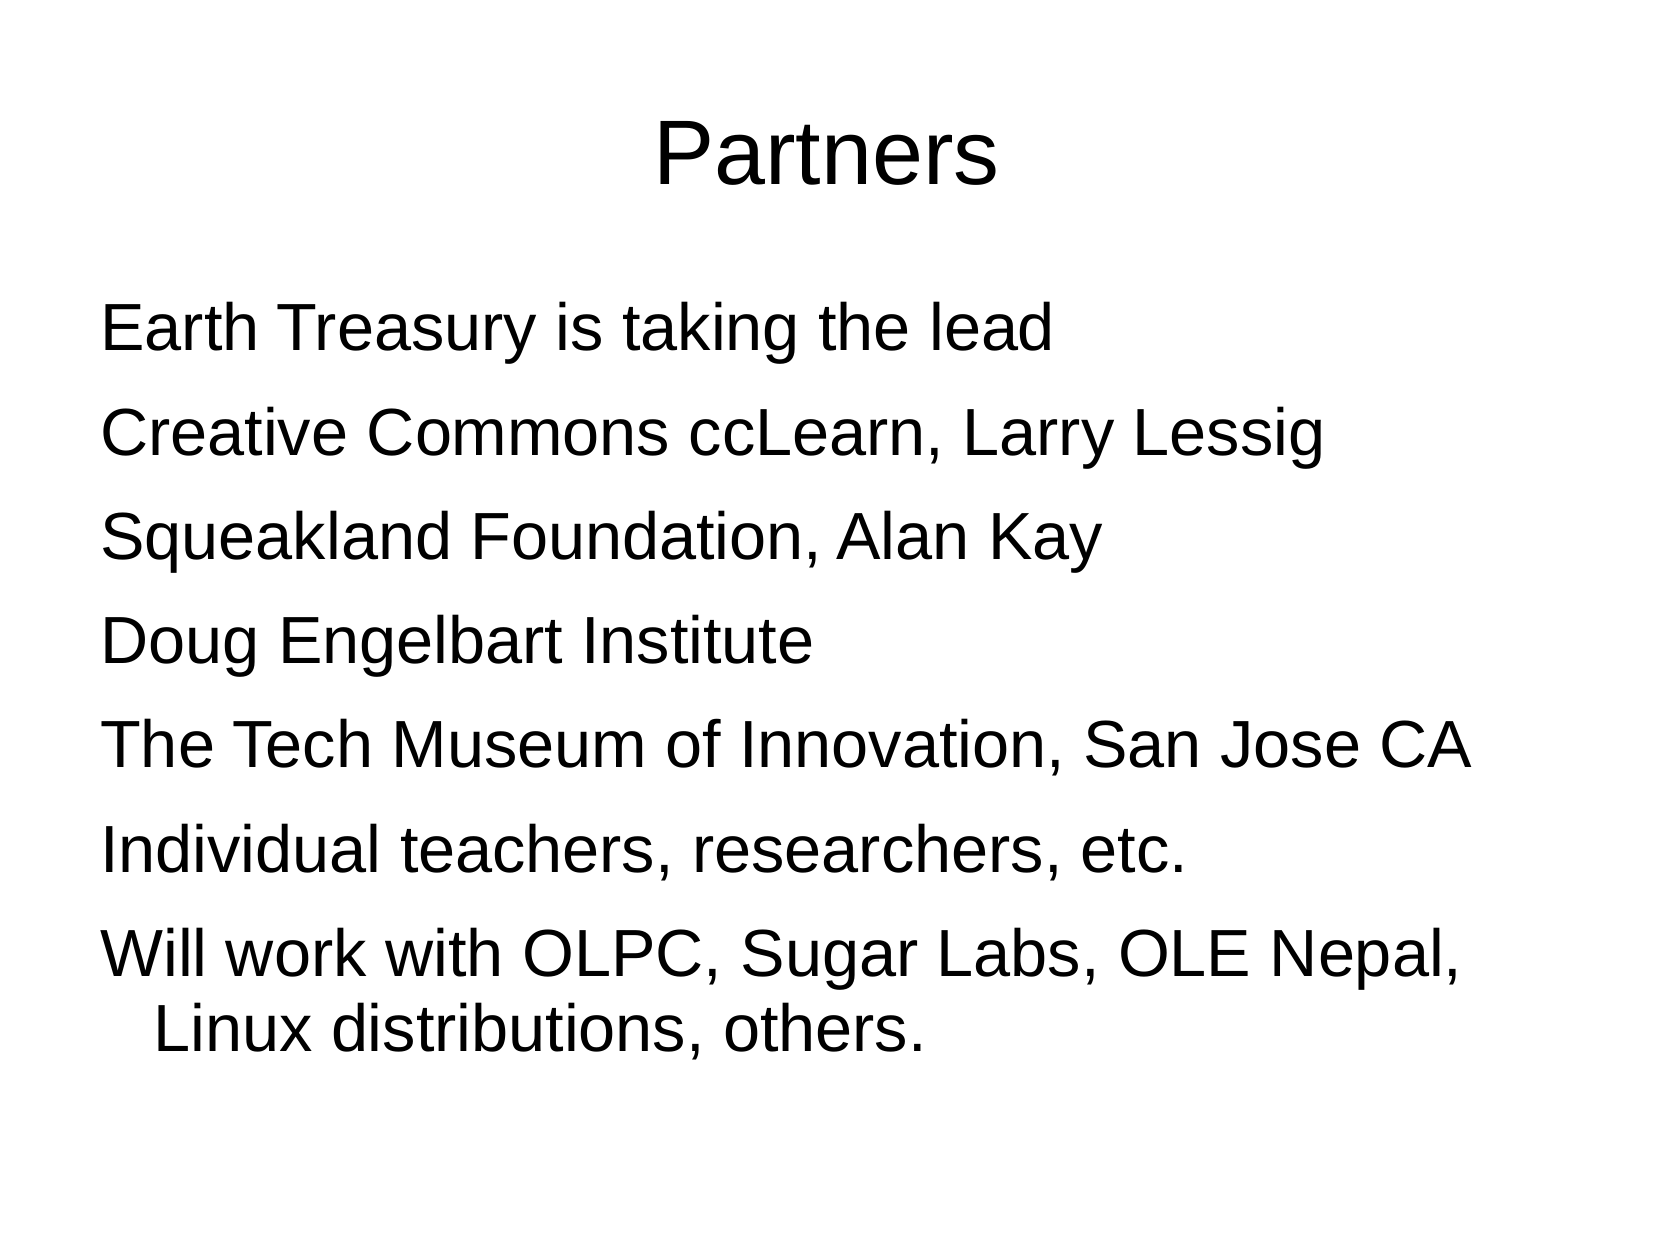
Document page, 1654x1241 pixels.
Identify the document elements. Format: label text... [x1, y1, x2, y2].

list Earth Treasury is taking the lead Creative Commons ccLearn, Larry Lessig Squeakland Foundation, Alan Kay Doug Engelbart Institute The Tech Museum of Innovation, San Jose CA Individual teachers, researchers, etc. Will work with OLPC, Sugar Labs, OLE Nepal, Linux distributions, others. [82, 290, 1571, 1094]
title Partners [82, 56, 1571, 250]
